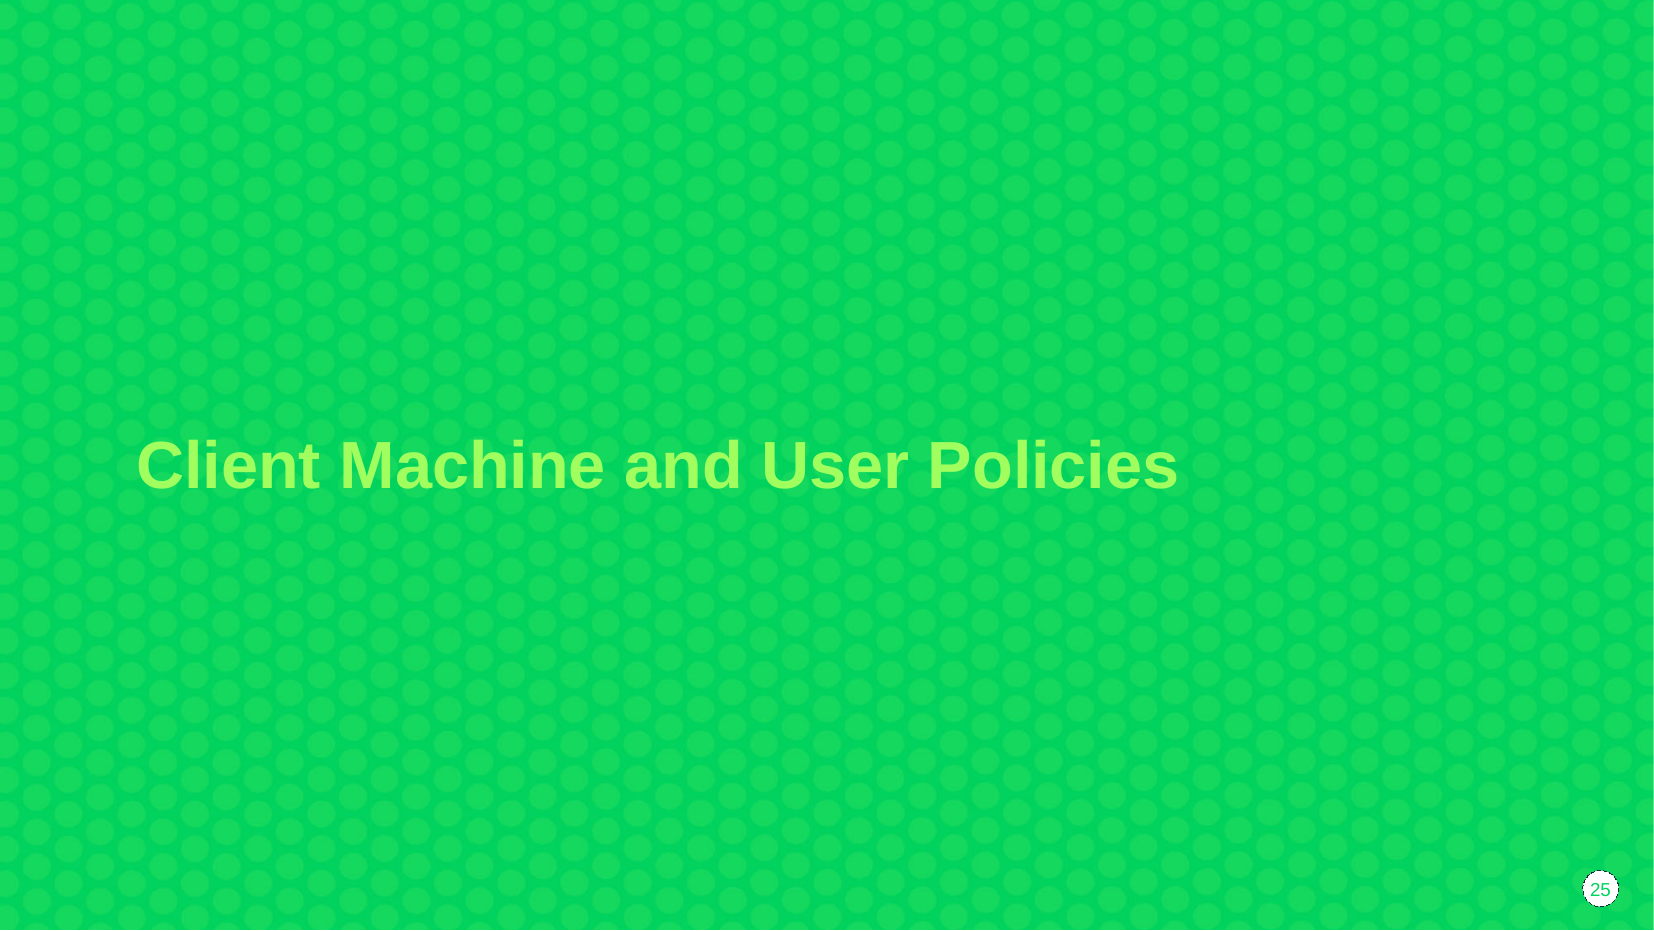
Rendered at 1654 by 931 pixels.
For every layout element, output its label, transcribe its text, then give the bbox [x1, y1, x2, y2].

picture [0, 0, 1654, 930]
title Client Machine and User Policies [121, 387, 1531, 543]
